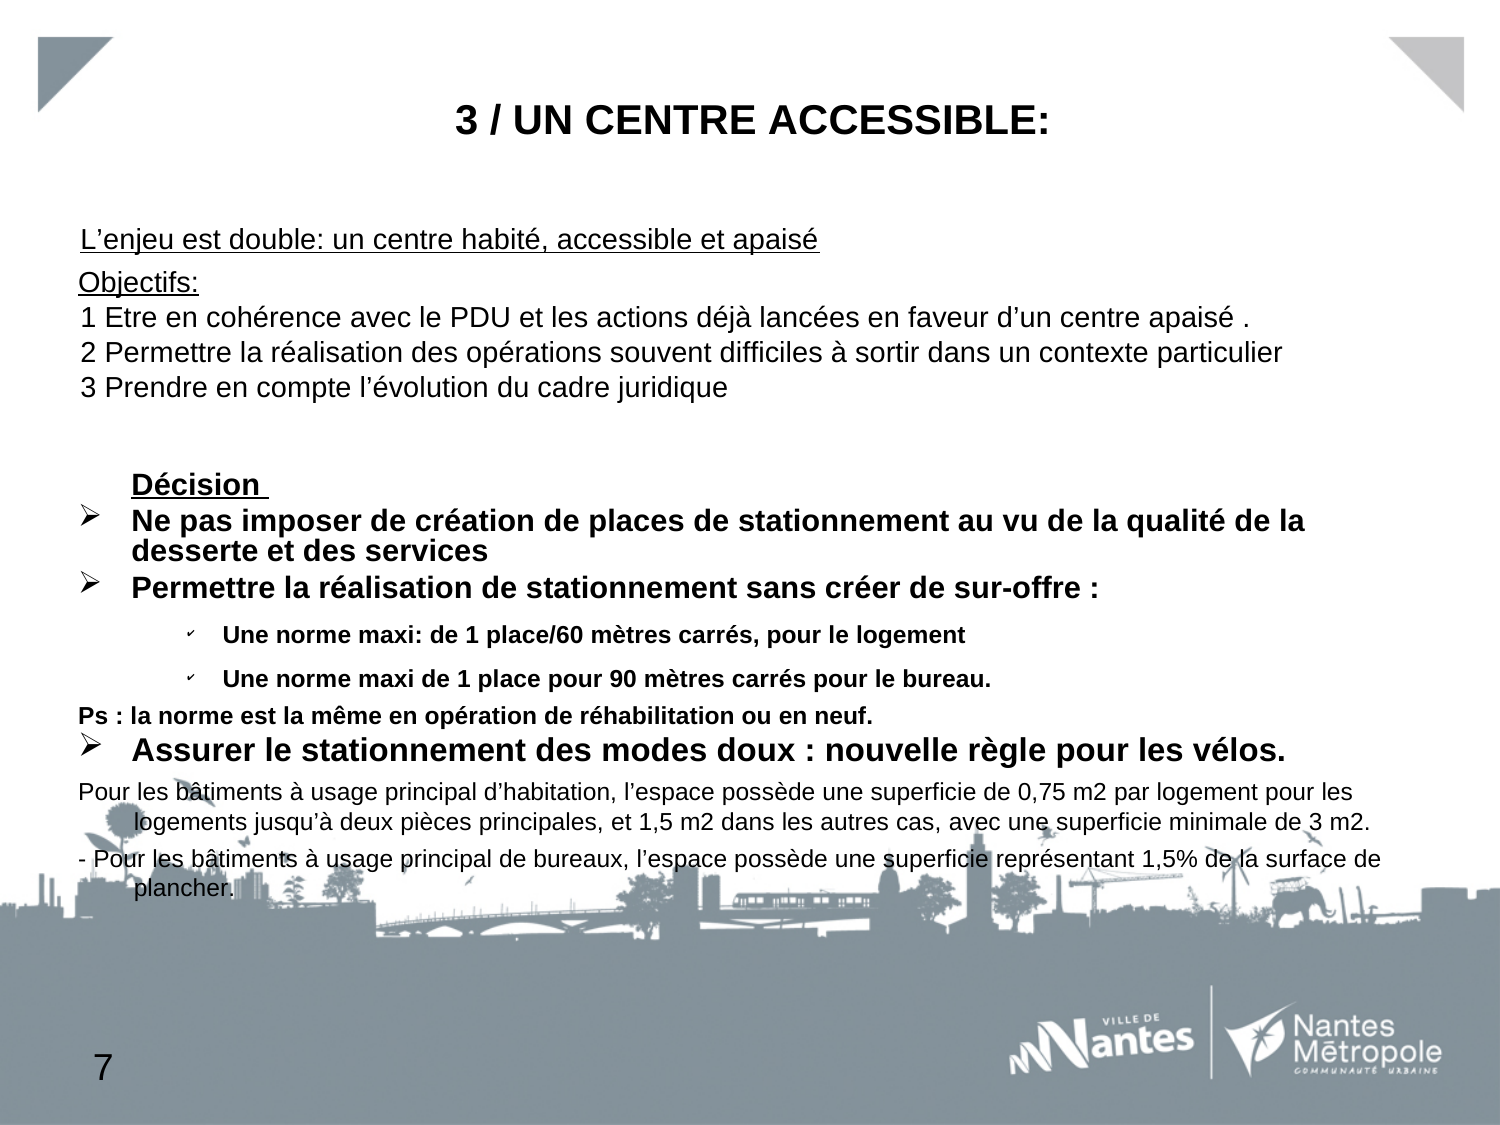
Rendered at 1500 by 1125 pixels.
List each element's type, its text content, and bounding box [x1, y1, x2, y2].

picture [0, 0, 1500, 1125]
title 3 / UN CENTRE ACCESSIBLE: [78, 53, 1429, 184]
list L’enjeu est double: un centre habité, accessible et apaisé Objectifs: 1 Etre en cohérence avec le PDU et les actions déjà lancées en faveur d’un centre apaisé . 2 Permettre la réalisation des opérations souvent difficiles à sortir dans un contexte particulier 3 Prendre en compte l’évolution du cadre juridique Décision Ne pas imposer de création de places de stationnement au vu de la qualité de la desserte et des services Permettre la réalisation de stationnement sans créer de sur-offre : Une norme maxi: de 1 place/60 mètres carrés, pour le logement Une norme maxi de 1 place pour 90 mètres carrés pour le bureau. Ps : la norme est la même en opération de réhabilitation ou en neuf. Assurer le stationnement des modes doux : nouvelle règle pour les vélos. Pour les bâtiments à usage principal d’habitation, l’espace possède une superficie de 0,75 m2 par logement pour les logements jusqu’à deux pièces principales, et 1,5 m2 dans les autres cas, avec une superficie minimale de 3 m2. - Pour les bâtiments à usage principal de bureaux, l’espace possède une superficie représentant 1,5% de la surface de plancher. [63, 171, 1414, 916]
